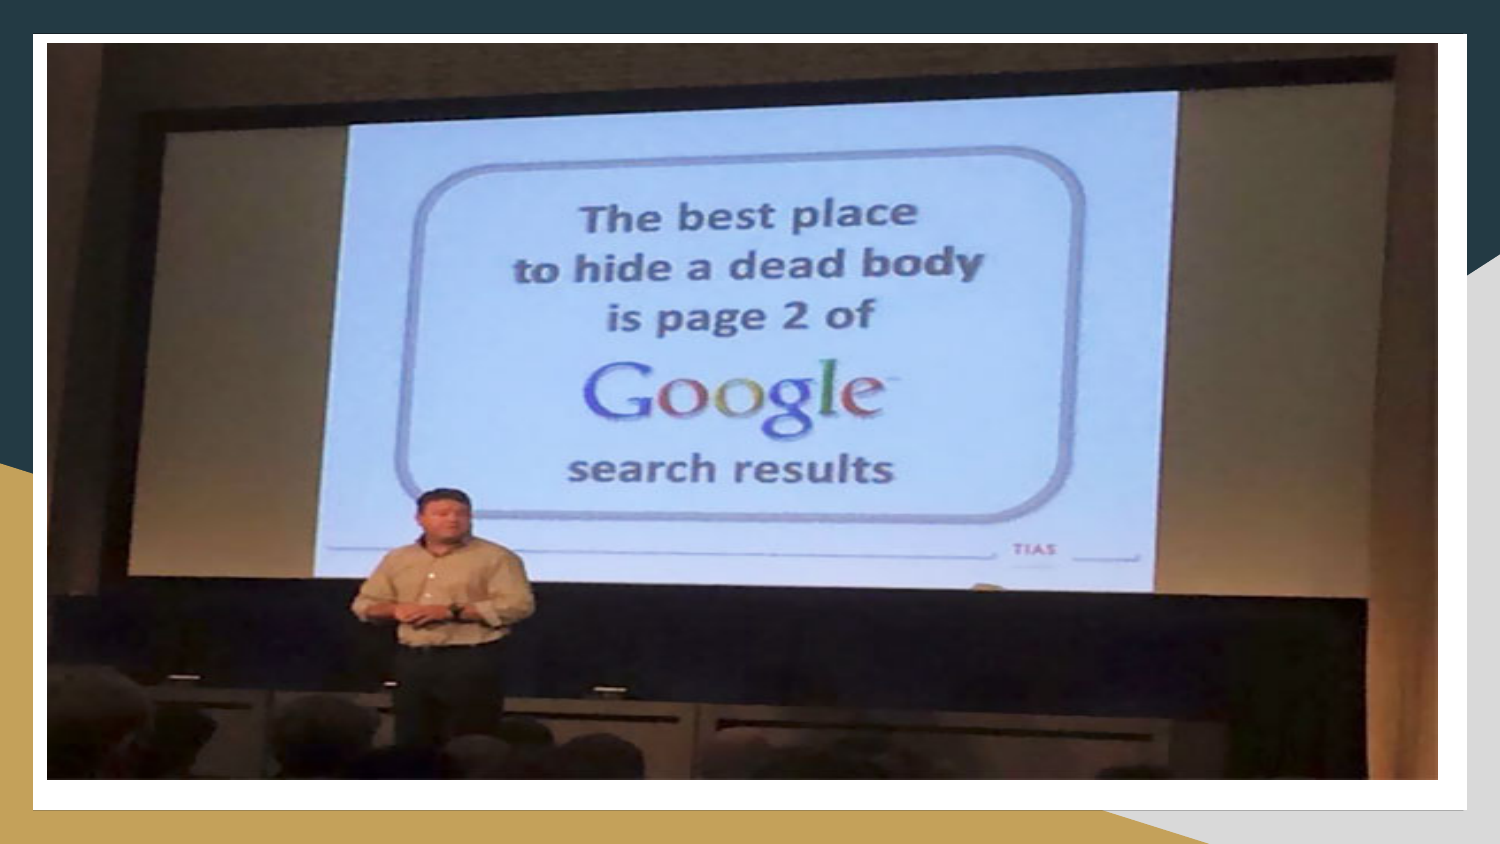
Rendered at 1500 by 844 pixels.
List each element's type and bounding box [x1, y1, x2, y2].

picture [47, 43, 1438, 780]
